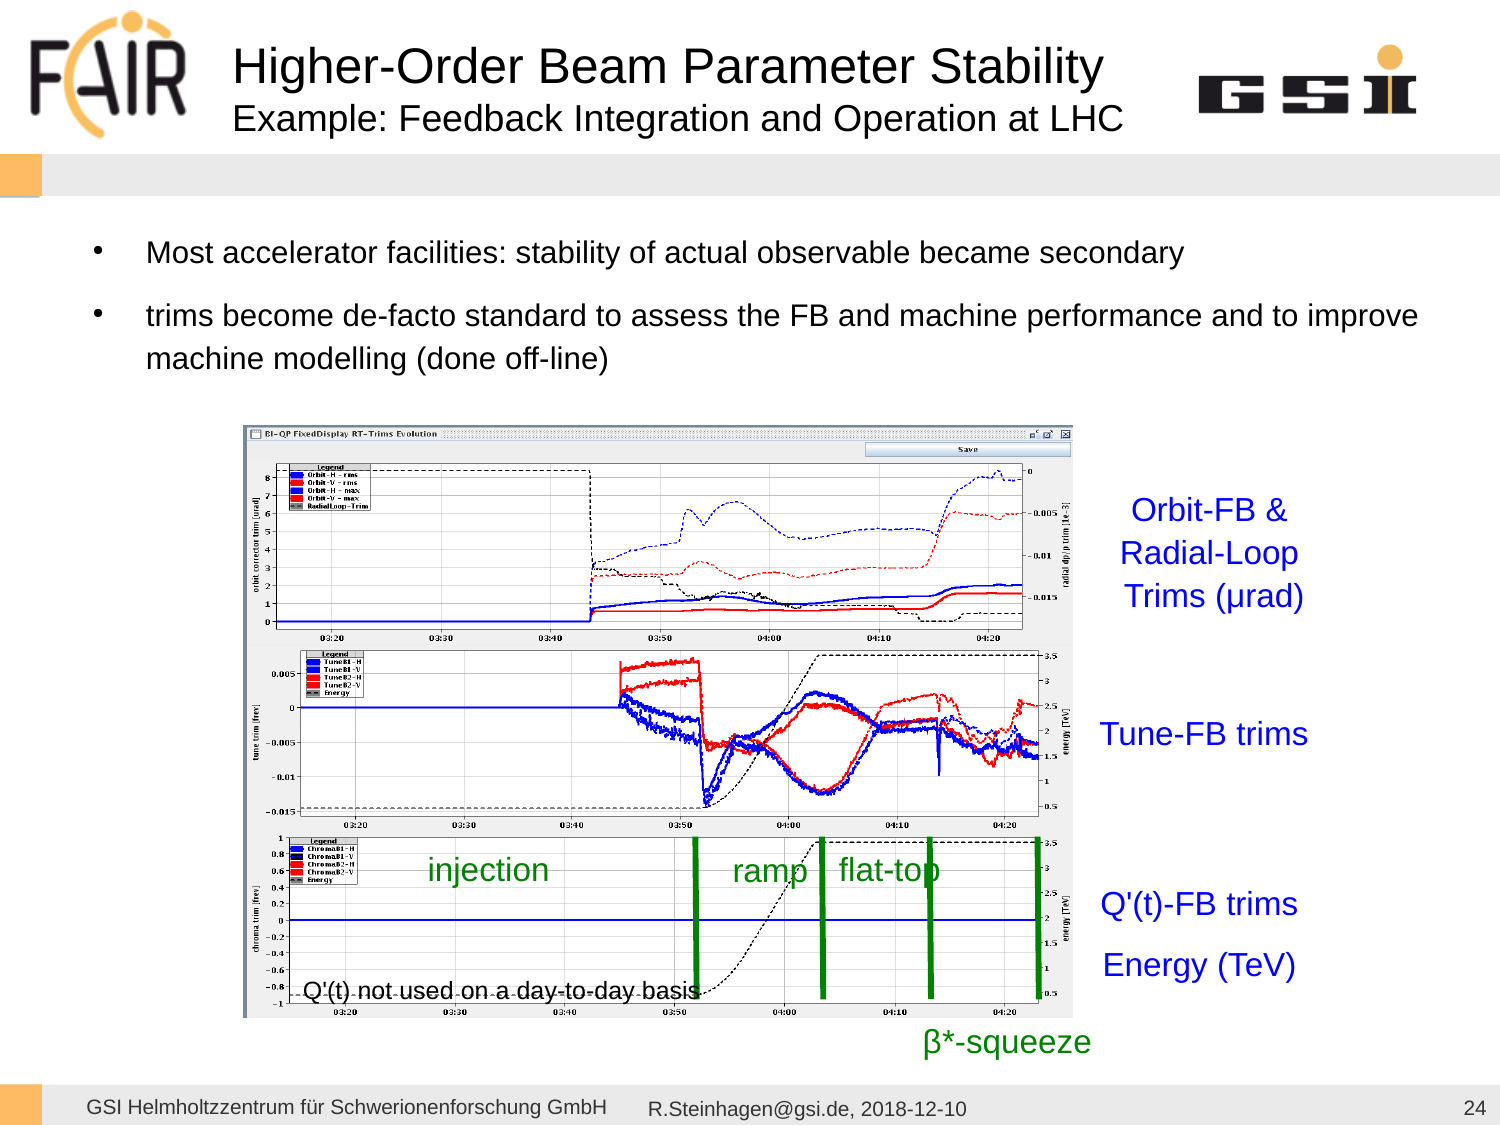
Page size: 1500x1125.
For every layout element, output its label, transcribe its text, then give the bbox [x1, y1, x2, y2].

text_box flat-top [824, 843, 956, 896]
text_box β*-squeeze [908, 1016, 1107, 1068]
list Most accelerator facilities: stability of actual observable became secondary trims become de-facto standard to assess the FB and machine performance and to improve machine modelling (done off-line) [75, 226, 1425, 1050]
text_box ramp [717, 844, 824, 897]
picture [1197, 42, 1419, 117]
picture [30, 9, 187, 141]
text_box injection [412, 843, 565, 896]
picture [243, 425, 1073, 1018]
title Higher-Order Beam Parameter Stability Example: Feedback Integration and Operation at LHC [217, 20, 1182, 147]
text_box Q'(t) not used on a day-to-day basis [288, 968, 716, 1012]
